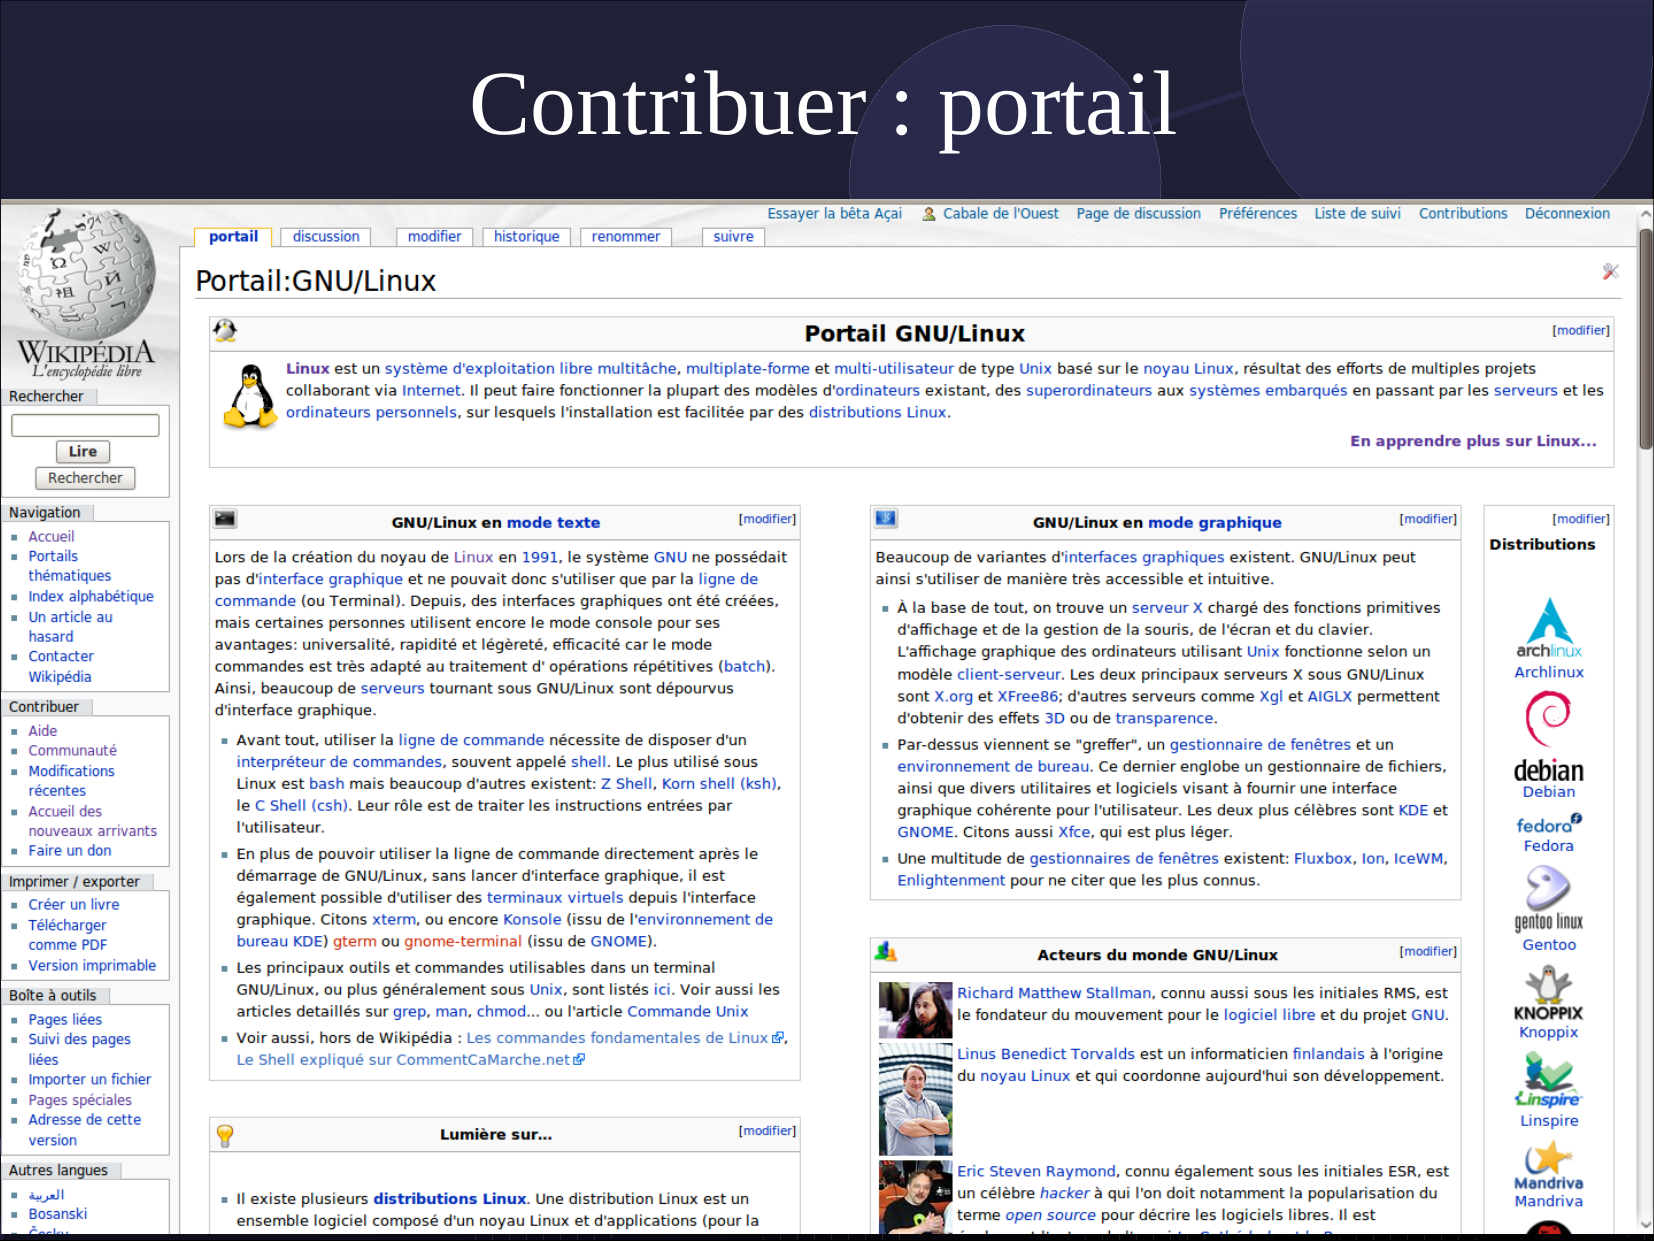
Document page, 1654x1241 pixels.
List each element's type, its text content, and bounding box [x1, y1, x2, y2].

title Contribuer : portail [118, 0, 1531, 199]
picture [1, 199, 1654, 1234]
